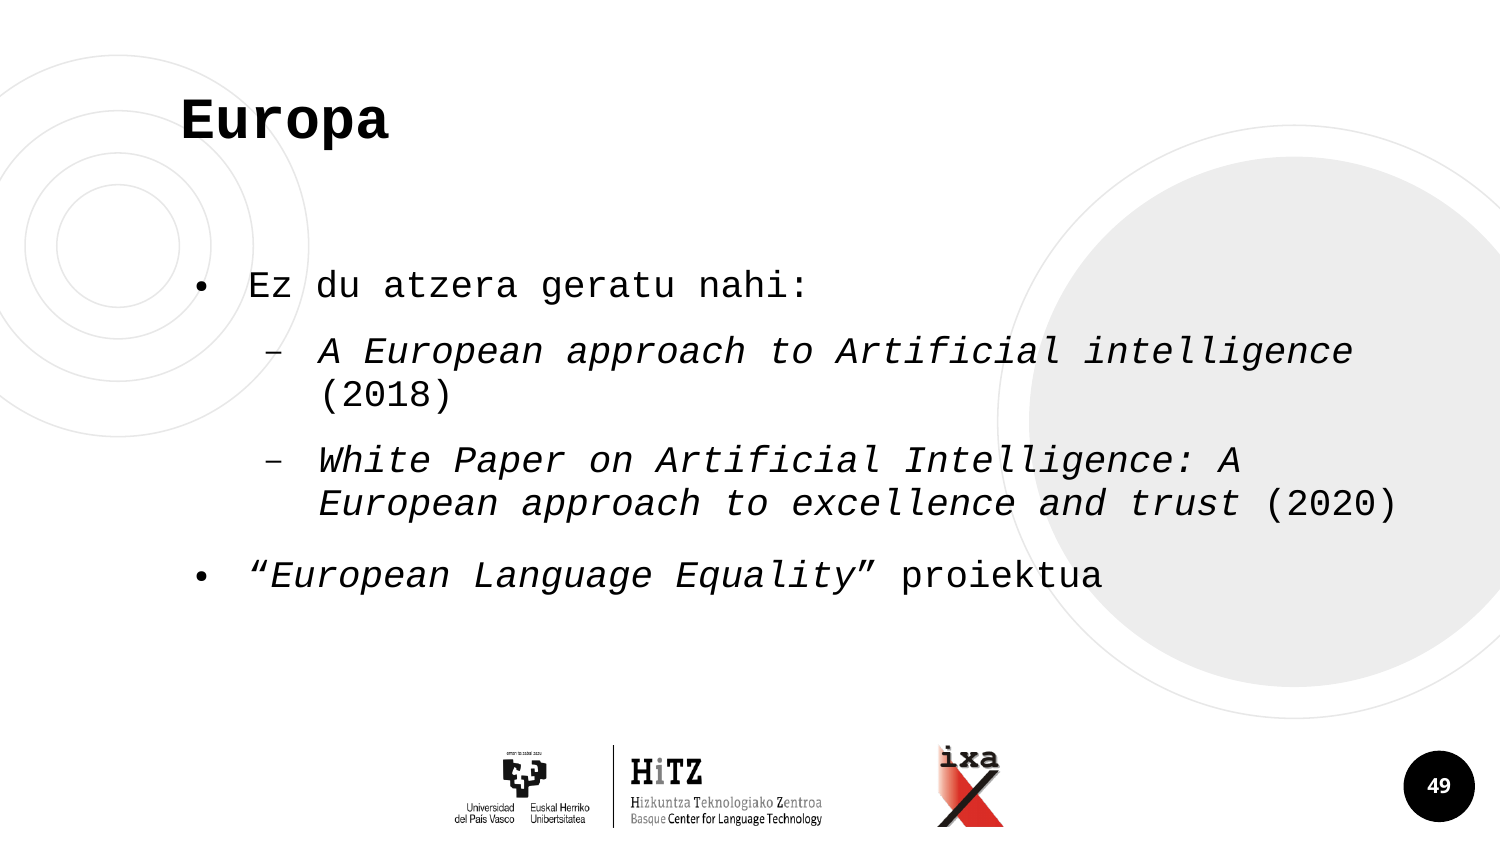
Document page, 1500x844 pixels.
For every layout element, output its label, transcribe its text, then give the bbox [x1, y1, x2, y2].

picture [937, 744, 1004, 827]
list Ez du atzera geratu nahi: A European approach to Artificial intelligence (2018) White Paper on Artificial Intelligence: A European approach to excellence and trust (2020) “European Language Equality” proiektua [177, 266, 1430, 733]
text_box <zenbakia> [1403, 750, 1475, 823]
picture [450, 745, 827, 828]
text_box Europa [165, 82, 1335, 189]
